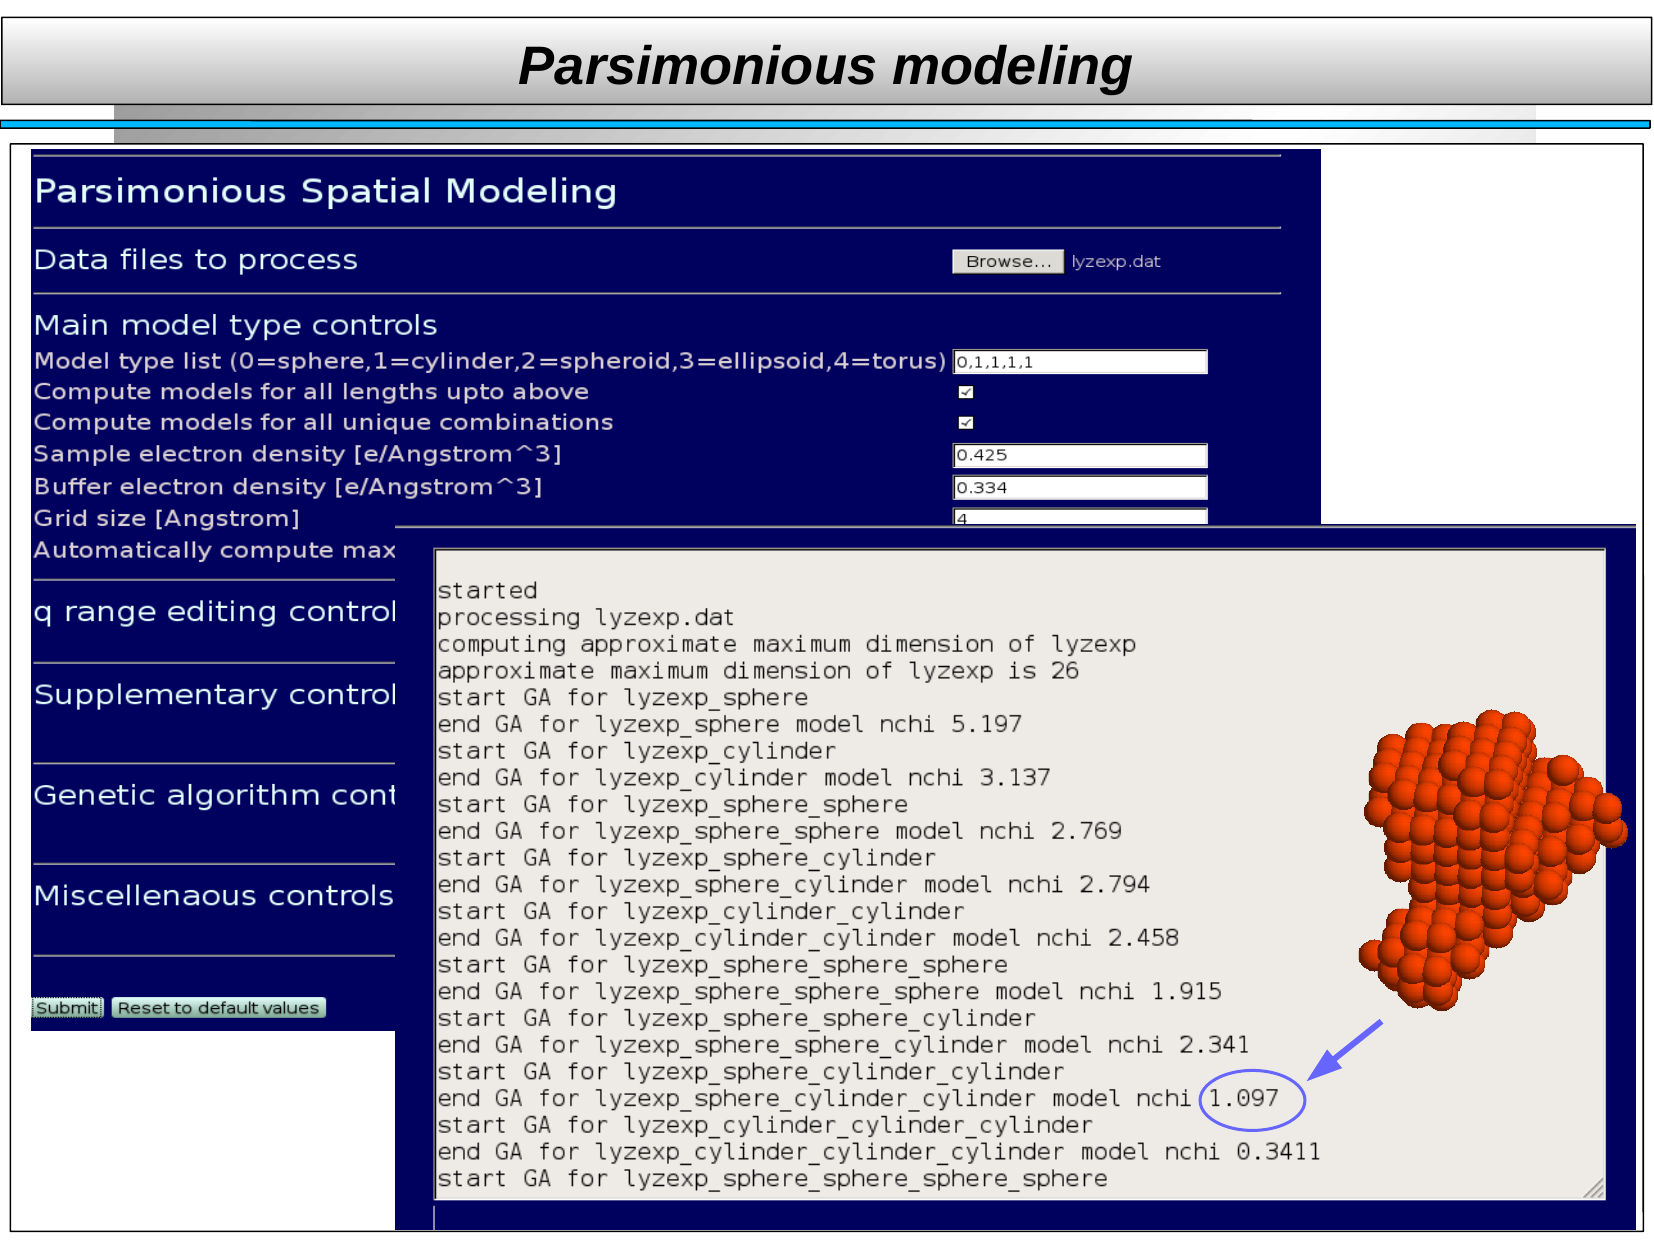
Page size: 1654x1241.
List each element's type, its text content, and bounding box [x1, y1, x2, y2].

picture [31, 149, 1645, 1231]
text_box [0, 120, 1651, 129]
text_box Parsimonious modeling [1, 17, 1652, 105]
